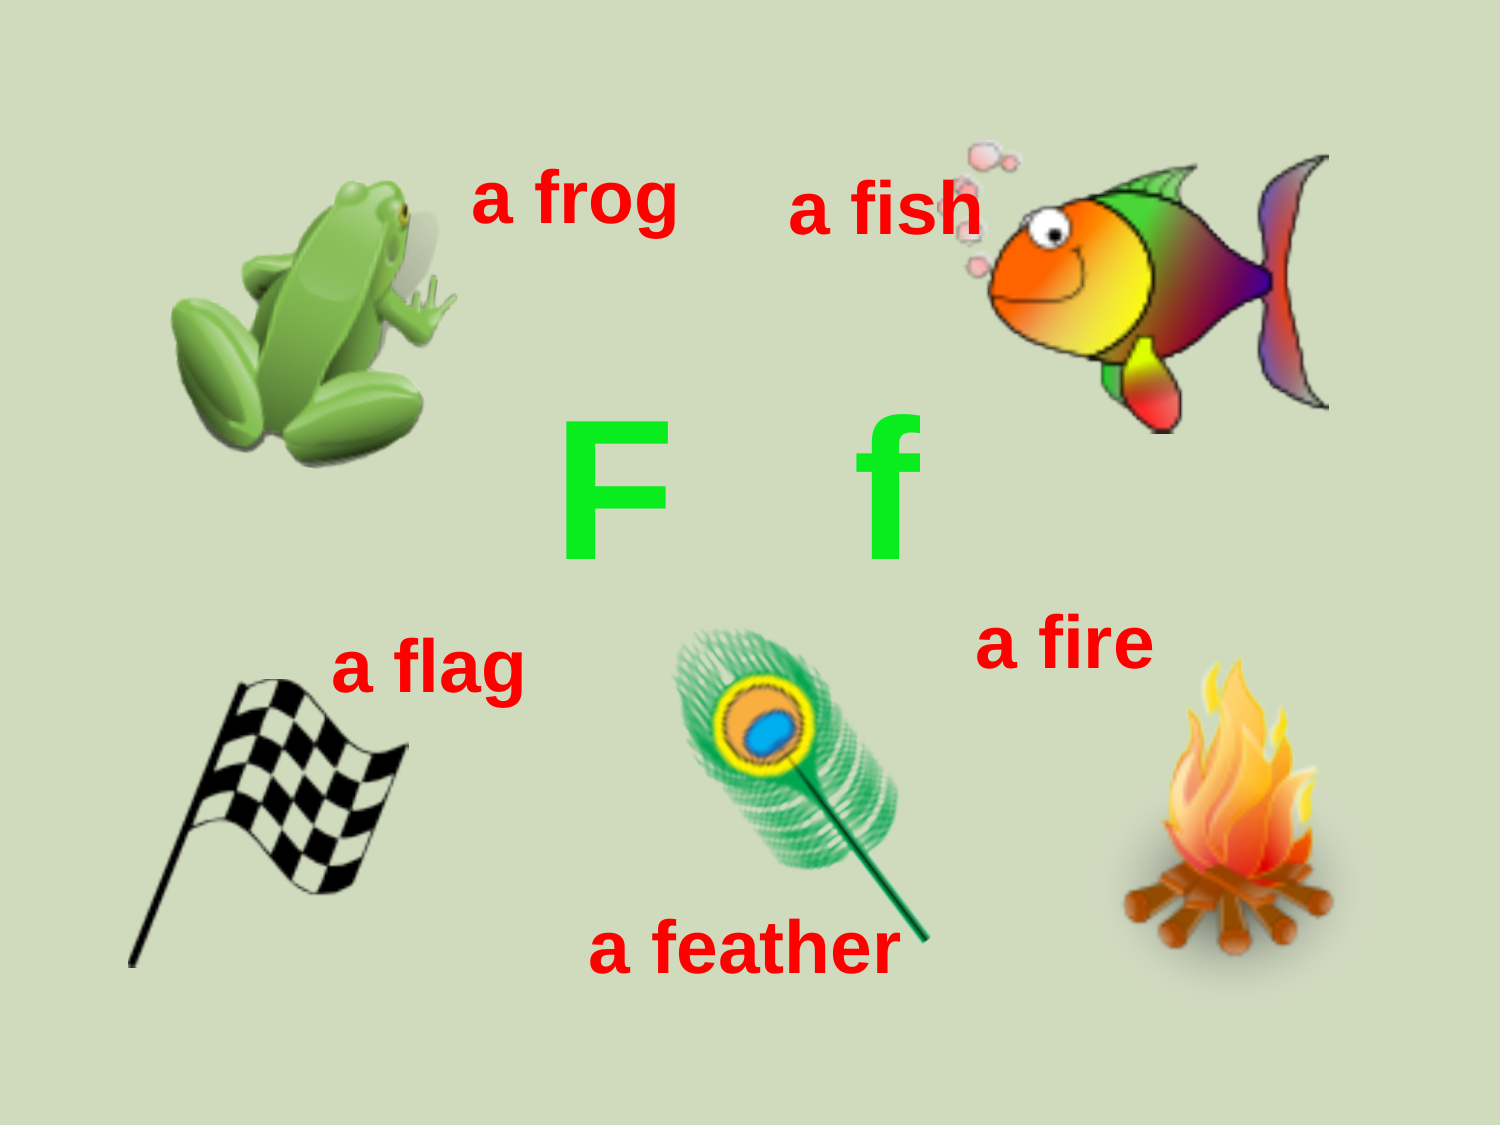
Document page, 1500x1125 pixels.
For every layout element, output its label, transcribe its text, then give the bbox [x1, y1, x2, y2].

picture [128, 679, 409, 968]
text_box a feather [574, 890, 985, 997]
picture [937, 140, 1329, 434]
text_box a fire [960, 585, 1254, 692]
text_box a frog [457, 140, 774, 247]
picture [632, 585, 988, 897]
picture [1078, 656, 1387, 1020]
text_box a fish [773, 152, 1090, 258]
text_box a flag [316, 609, 598, 715]
text_box F f [539, 351, 1290, 607]
picture [152, 152, 465, 485]
